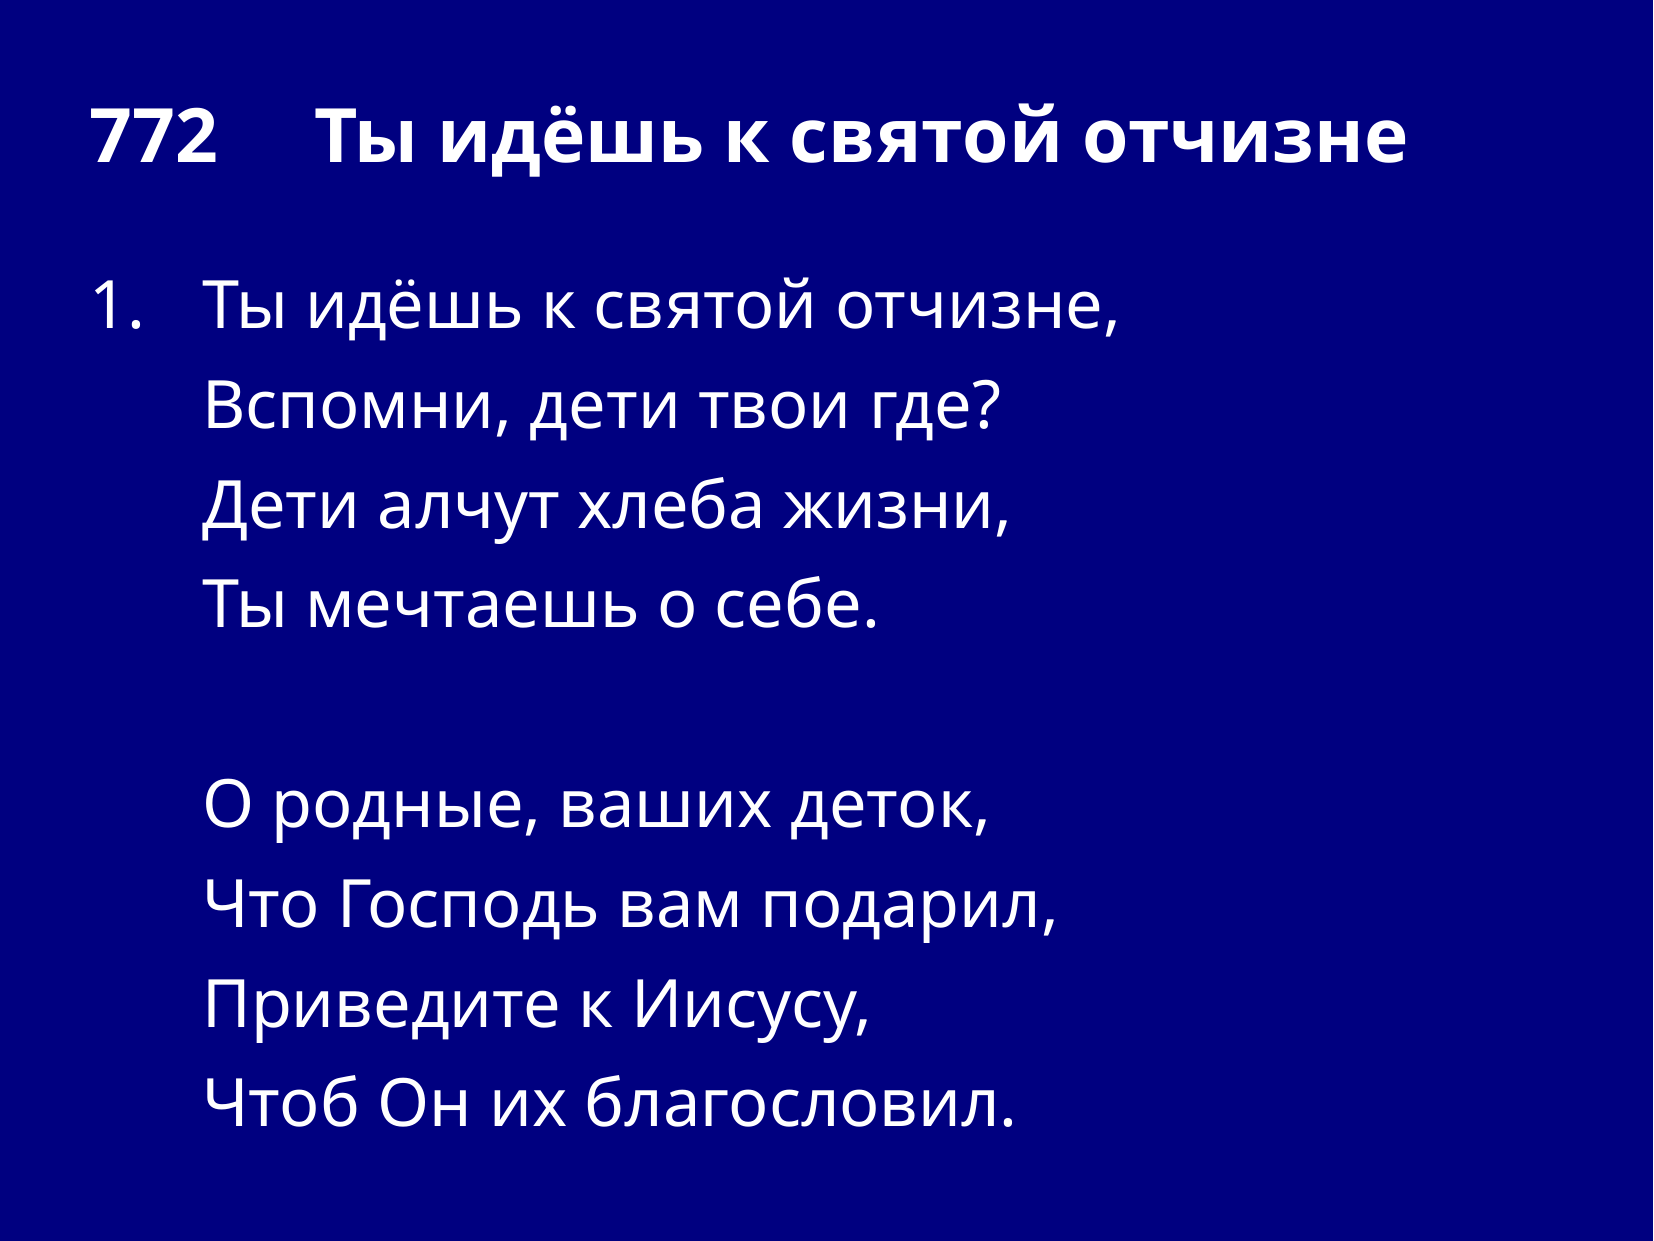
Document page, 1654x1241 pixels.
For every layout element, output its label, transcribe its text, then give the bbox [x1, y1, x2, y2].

text_box 772 Ты идёшь к святой отчизне [75, 75, 1576, 188]
text_box 1. Ты идёшь к святой отчизне, Вспомни, дети твои где? Дети алчут хлеба жизни, Ты мечтаешь о себе. О родные, ваших деток, Что Господь вам подарил, Приведите к Иисусу, Чтоб Он их благословил. [75, 188, 1576, 1163]
